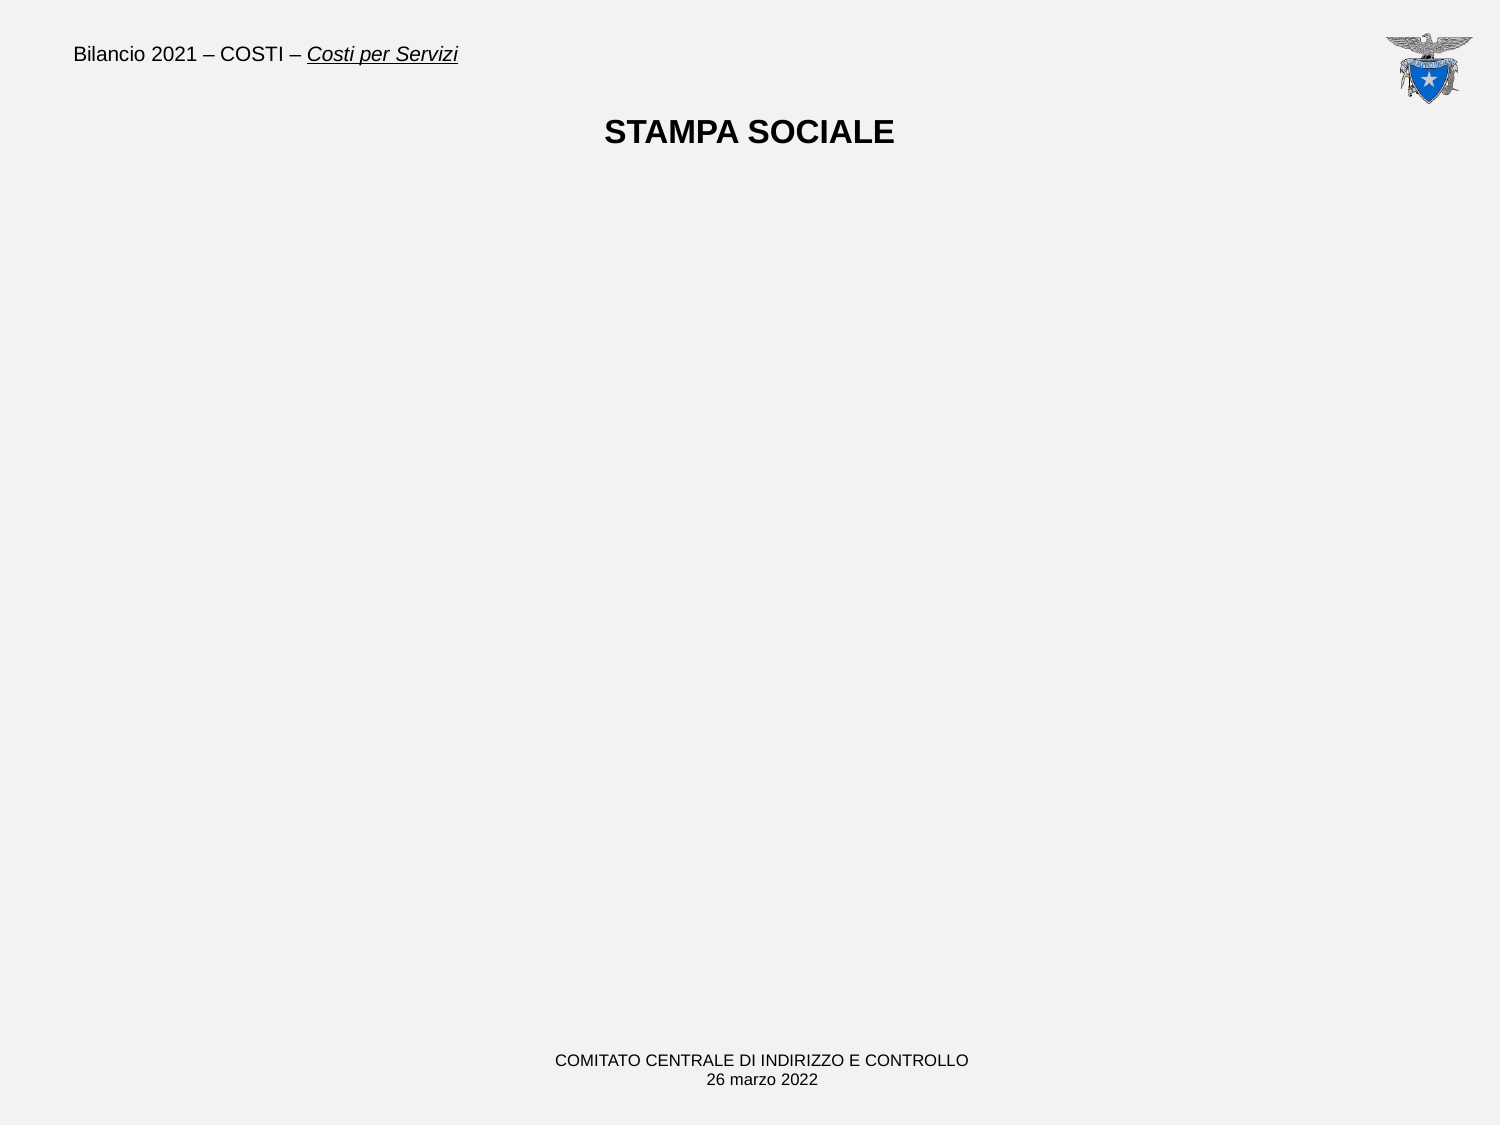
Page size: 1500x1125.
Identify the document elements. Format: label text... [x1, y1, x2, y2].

picture [1382, 29, 1477, 112]
text_box Bilancio 2021 – COSTI – Costi per Servizi [58, 35, 622, 76]
text_box STAMPA SOCIALE [177, 105, 1323, 162]
text_box COMITATO CENTRALE DI INDIRIZZO E CONTROLLO 26 marzo 2022 [278, 1044, 1247, 1100]
